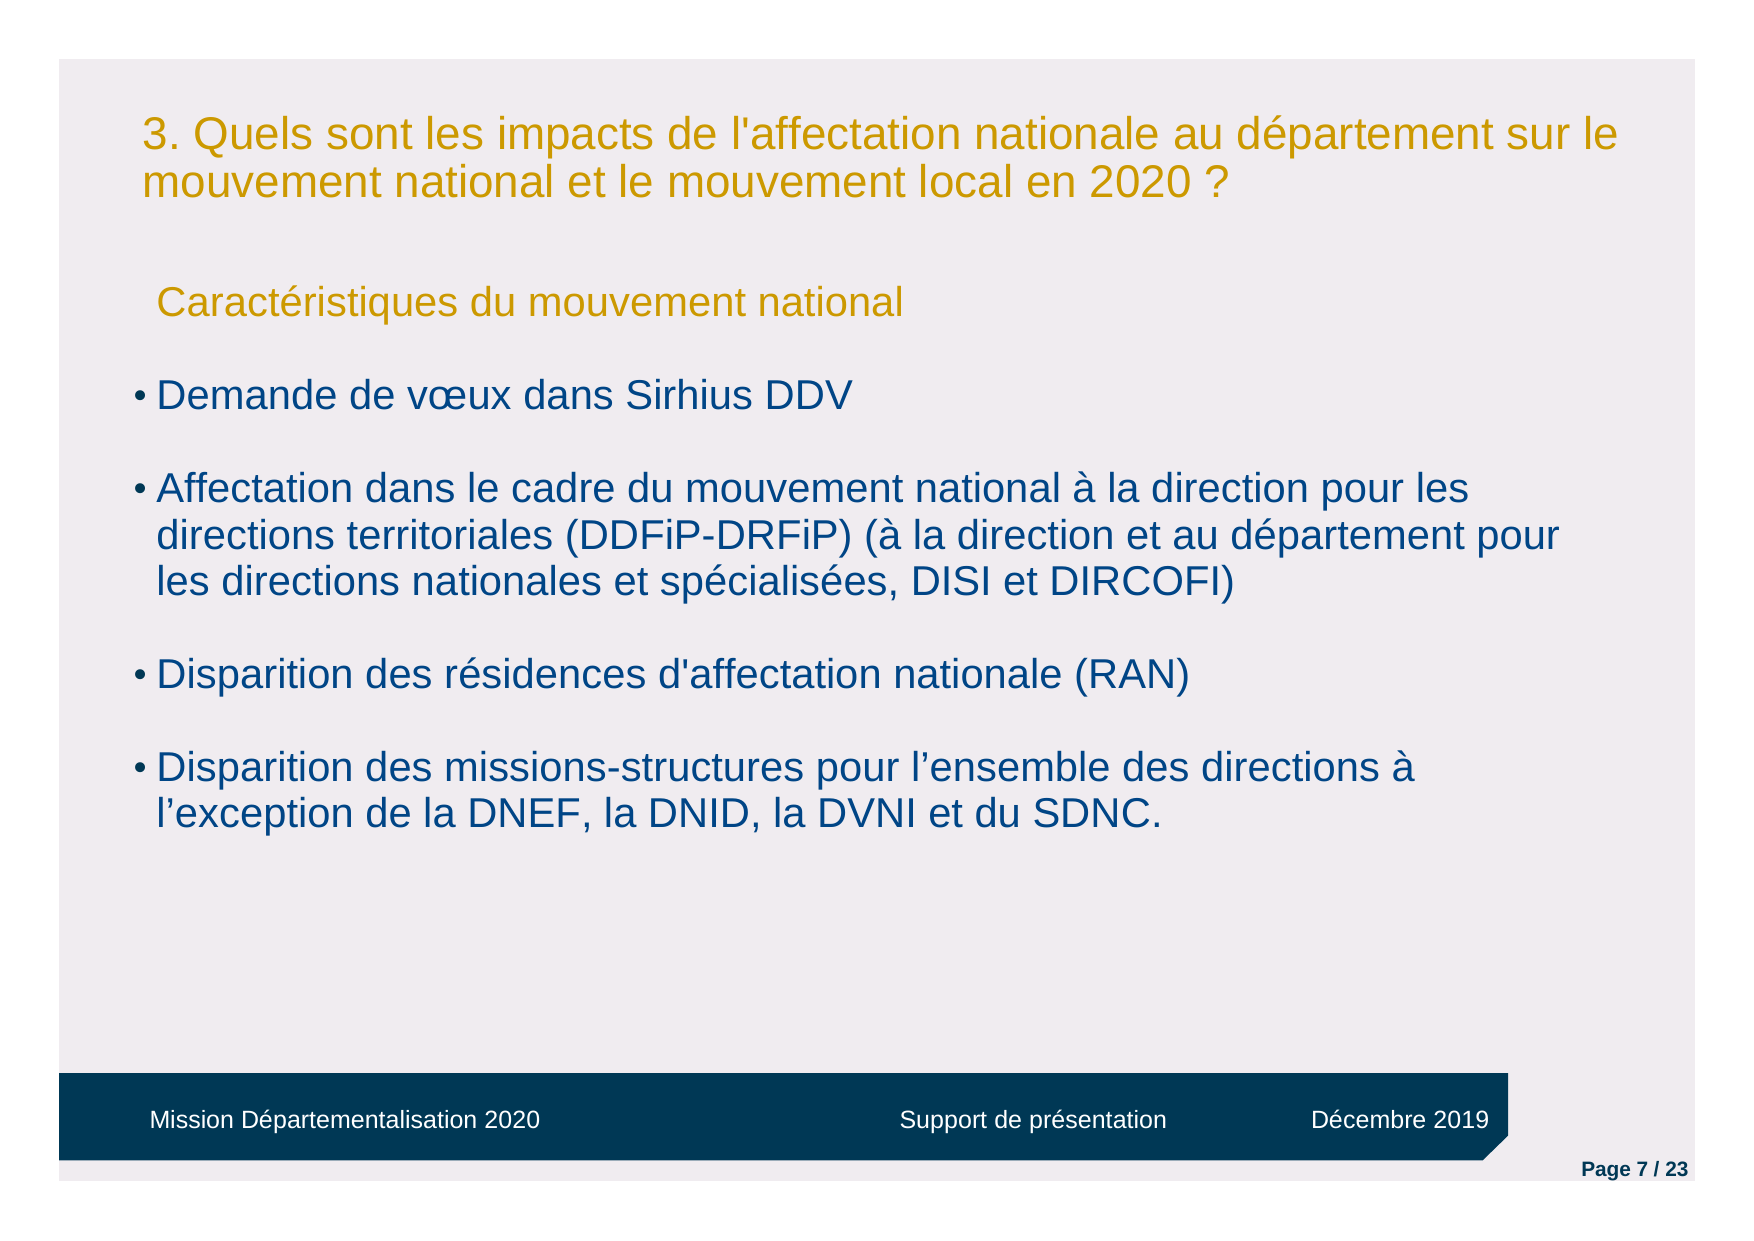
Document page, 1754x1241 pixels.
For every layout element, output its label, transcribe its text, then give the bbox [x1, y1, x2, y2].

title 3. Quels sont les impacts de l'affectation nationale au département sur le mouvement national et le mouvement local en 2020 ? [142, 84, 1684, 233]
text_box Caractéristiques du mouvement national Demande de vœux dans Sirhius DDV Affectation dans le cadre du mouvement national à la direction pour les directions territoriales (DDFiP-DRFiP) (à la direction et au département pour les directions nationales et spécialisées, DISI et DIRCOFI) Disparition des résidences d'affectation nationale (RAN) Disparition des missions-structures pour l’ensemble des directions à l’exception de la DNEF, la DNID, la DVNI et du SDNC. [118, 271, 1625, 1099]
